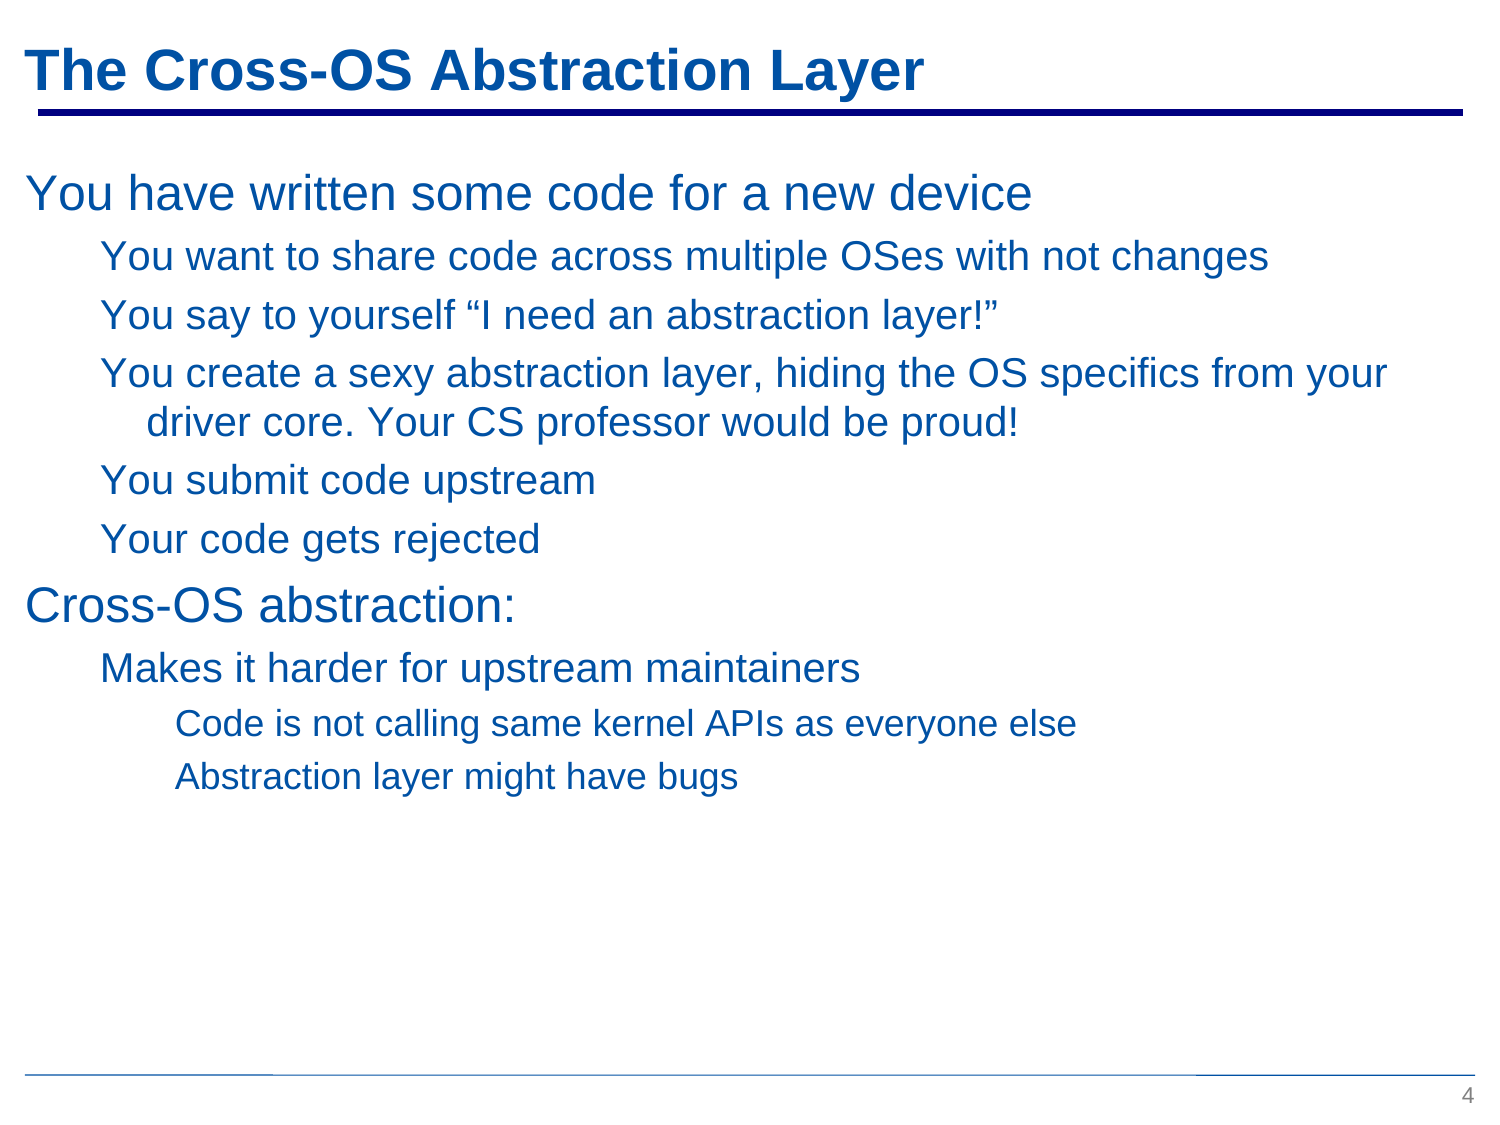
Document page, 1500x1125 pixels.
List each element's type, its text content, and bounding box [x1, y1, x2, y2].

list You have written some code for a new device You want to share code across multiple OSes with not changes You say to yourself “I need an abstraction layer!” You create a sexy abstraction layer, hiding the OS specifics from your driver core. Your CS professor would be proud! You submit code upstream Your code gets rejected Cross-OS abstraction: Makes it harder for upstream maintainers Code is not calling same kernel APIs as everyone else Abstraction layer might have bugs [24, 162, 1475, 1023]
title The Cross-OS Abstraction Layer [24, 19, 1463, 118]
